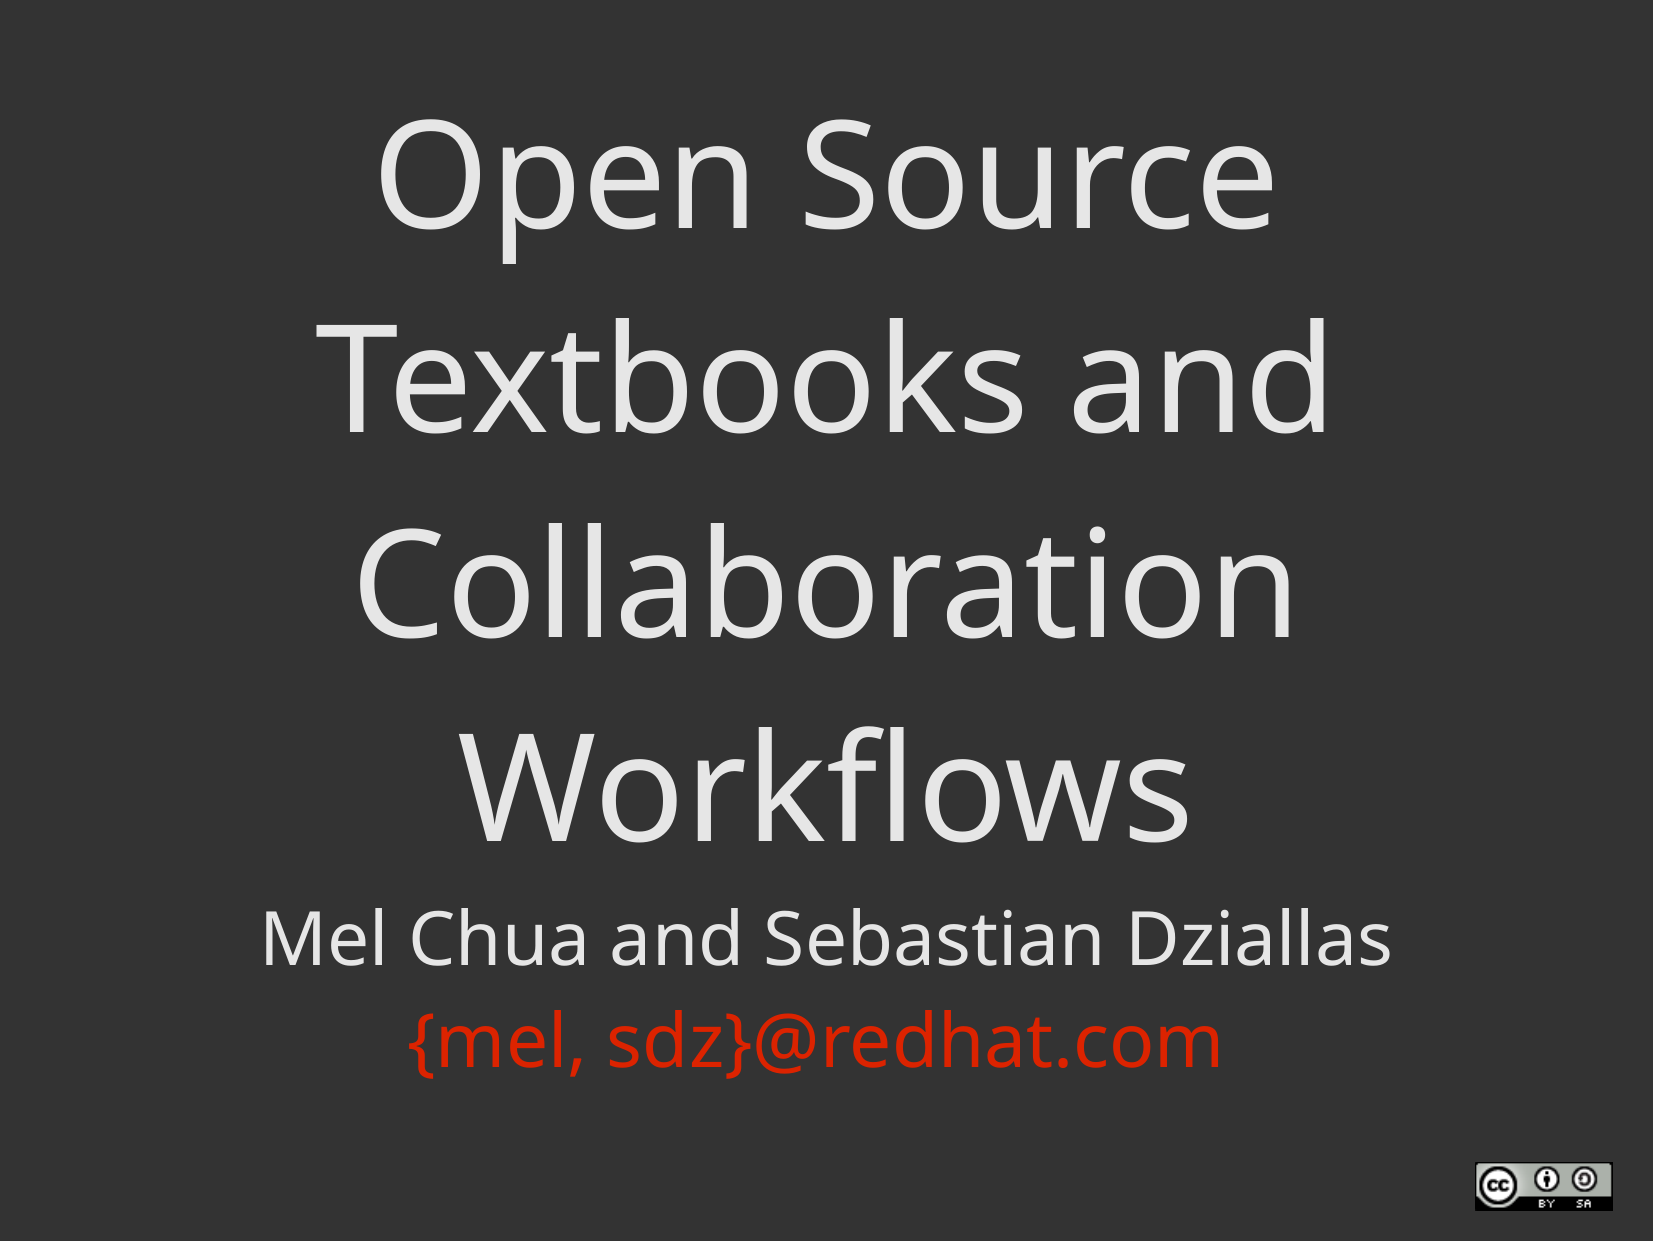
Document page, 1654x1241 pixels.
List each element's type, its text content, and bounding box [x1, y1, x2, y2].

subtitle Open Source Textbooks and Collaboration Workflows Mel Chua and Sebastian Dziallas {mel, sdz}@redhat.com [82, 56, 1571, 1102]
picture [1475, 1162, 1613, 1211]
